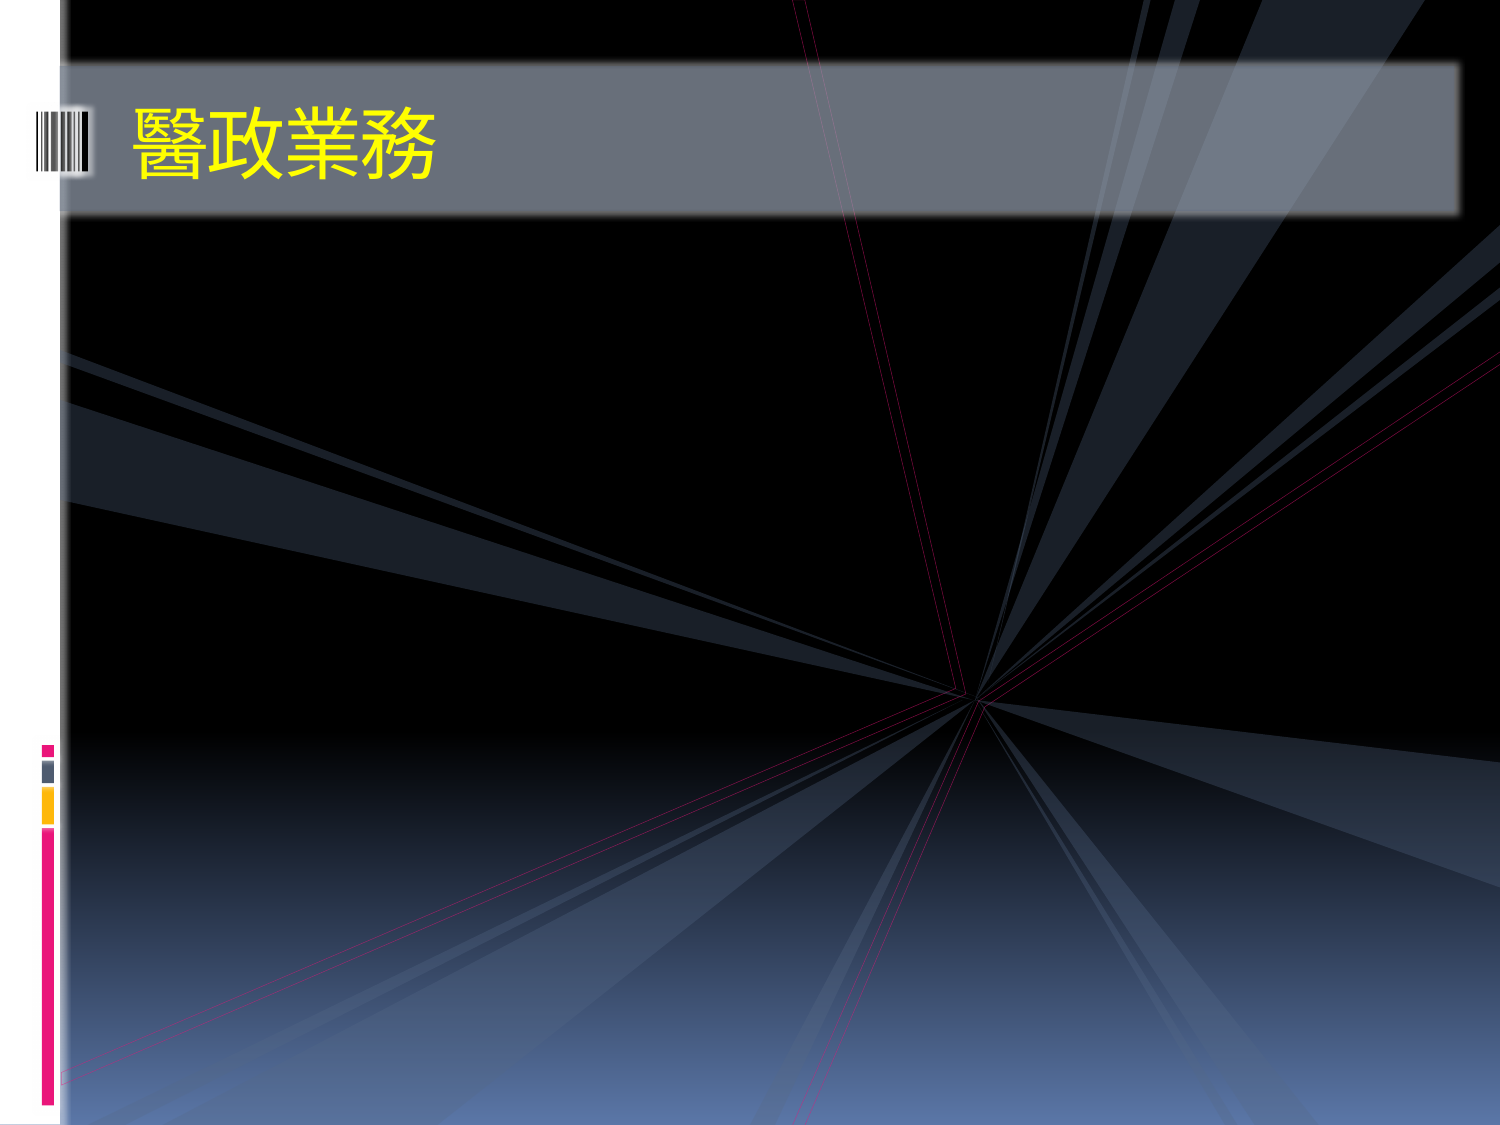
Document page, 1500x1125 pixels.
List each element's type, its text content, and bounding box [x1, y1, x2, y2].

title 醫政業務 [115, 83, 1454, 212]
